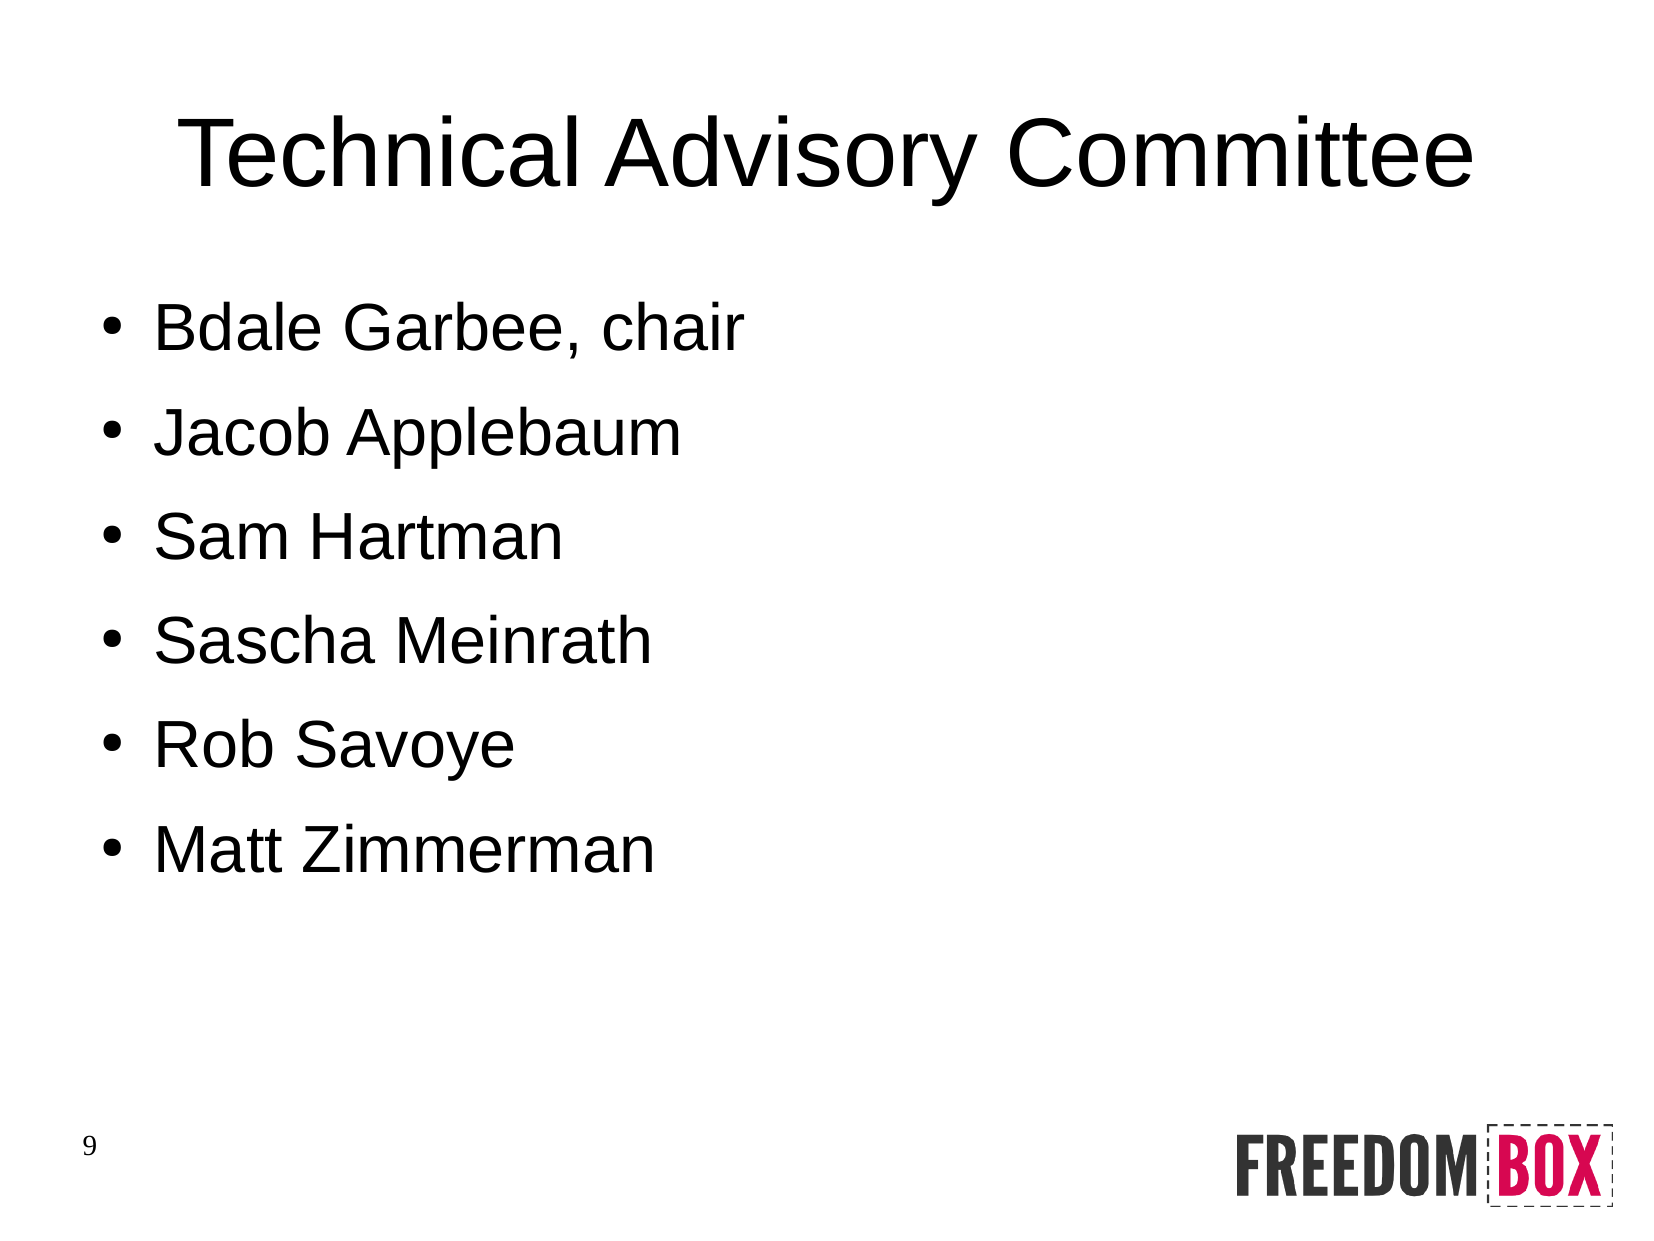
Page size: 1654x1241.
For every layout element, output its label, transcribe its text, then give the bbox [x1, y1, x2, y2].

list Bdale Garbee, chair Jacob Applebaum Sam Hartman Sascha Meinrath Rob Savoye Matt Zimmerman [82, 290, 1571, 1109]
title Technical Advisory Committee [82, 49, 1571, 257]
picture [1237, 1124, 1613, 1207]
